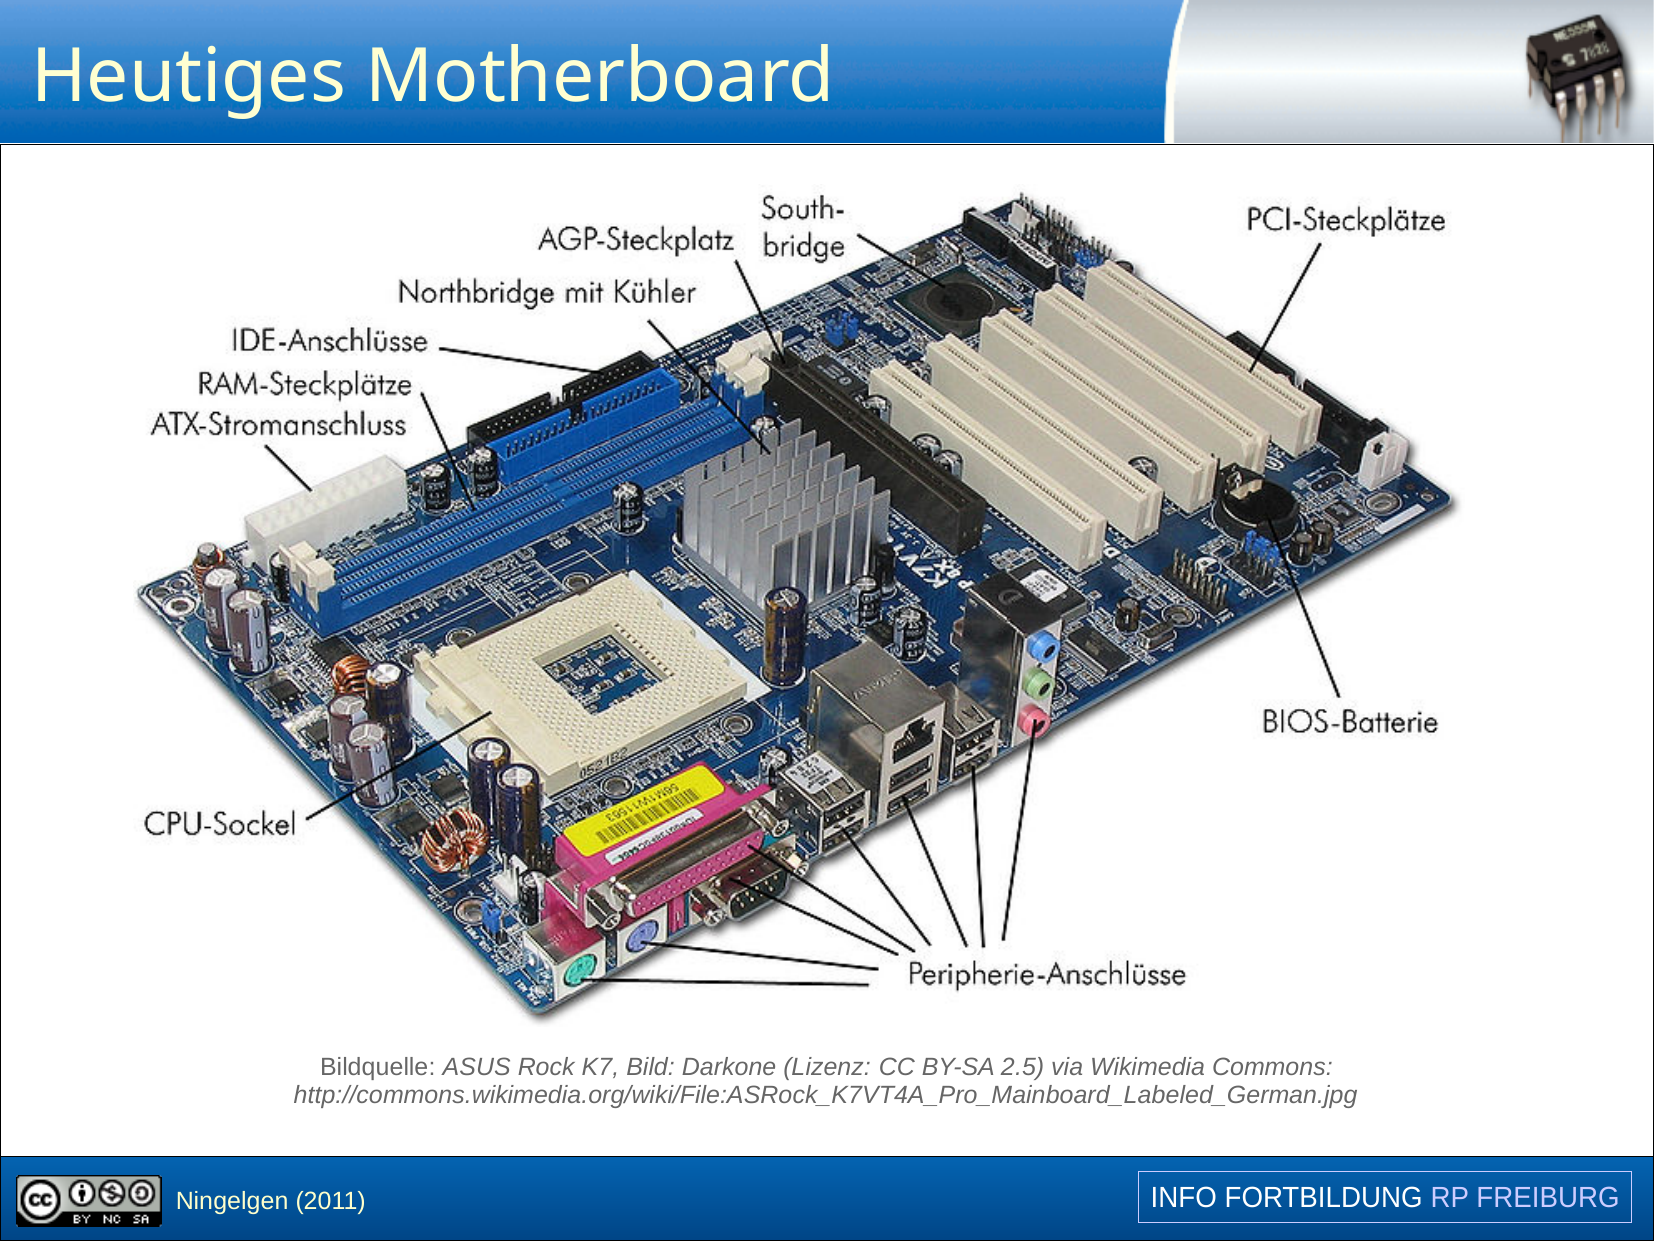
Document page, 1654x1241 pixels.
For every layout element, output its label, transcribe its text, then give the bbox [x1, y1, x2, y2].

picture [16, 1175, 162, 1227]
title Heutiges Motherboard [31, 27, 1151, 118]
picture [0, 0, 1654, 143]
text_box Bildquelle: ASUS Rock K7, Bild: Darkone (Lizenz: CC BY-SA 2.5) via Wikimedia Commons: http://commons.wikimedia.org/wiki/File:ASRock_K7VT4A_Pro_Mainboard_Labeled_German.jpg [0, 1045, 1654, 1117]
picture [133, 184, 1465, 1027]
